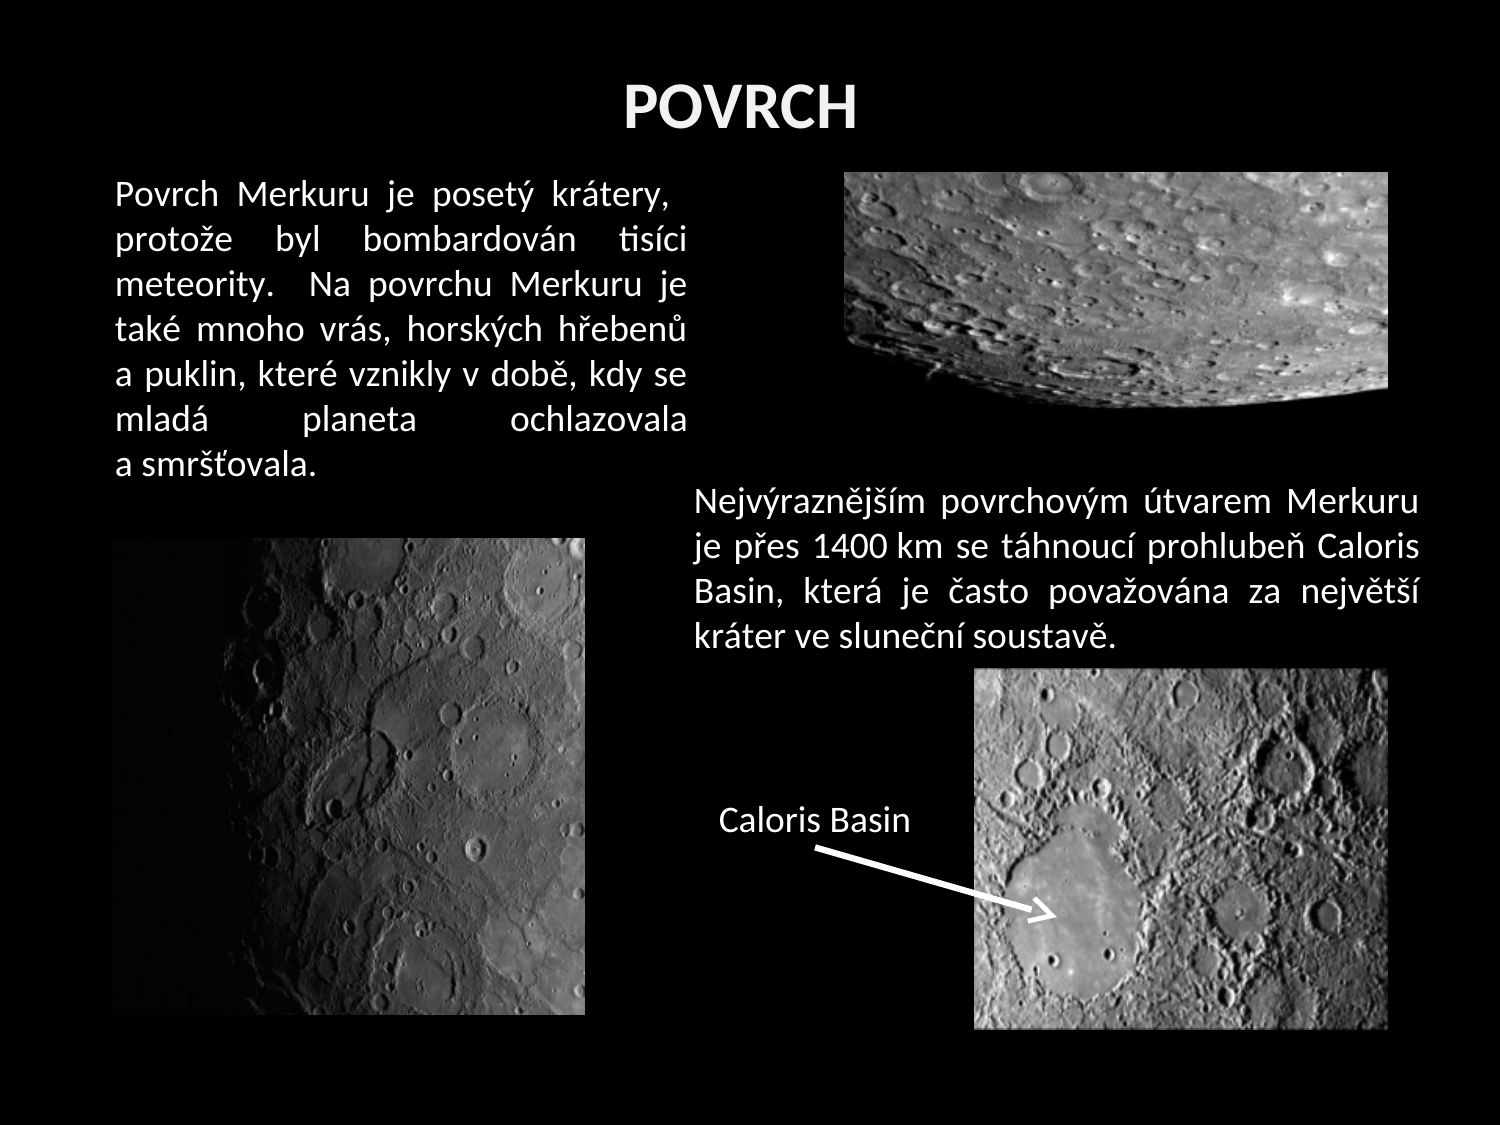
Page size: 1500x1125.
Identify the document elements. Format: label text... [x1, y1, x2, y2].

text_box Caloris Basin [703, 786, 927, 848]
text_box POVRCH [608, 54, 874, 151]
text_box Povrch Merkuru je posetý krátery, protože byl bombardován tisíci meteority. Na povrchu Merkuru je také mnoho vrás, horských hřebenů a puklin, které vznikly v době, kdy se mladá planeta ochlazovala a smršťovala. [100, 160, 703, 492]
picture [112, 538, 585, 1015]
picture [974, 668, 1388, 1030]
picture [844, 172, 1388, 438]
text_box Nejvýraznějším povrchovým útvarem Merkuru je přes 1400 km se táhnoucí prohlubeň Caloris Basin, která je často považována za největší kráter ve sluneční soustavě. [679, 467, 1436, 664]
